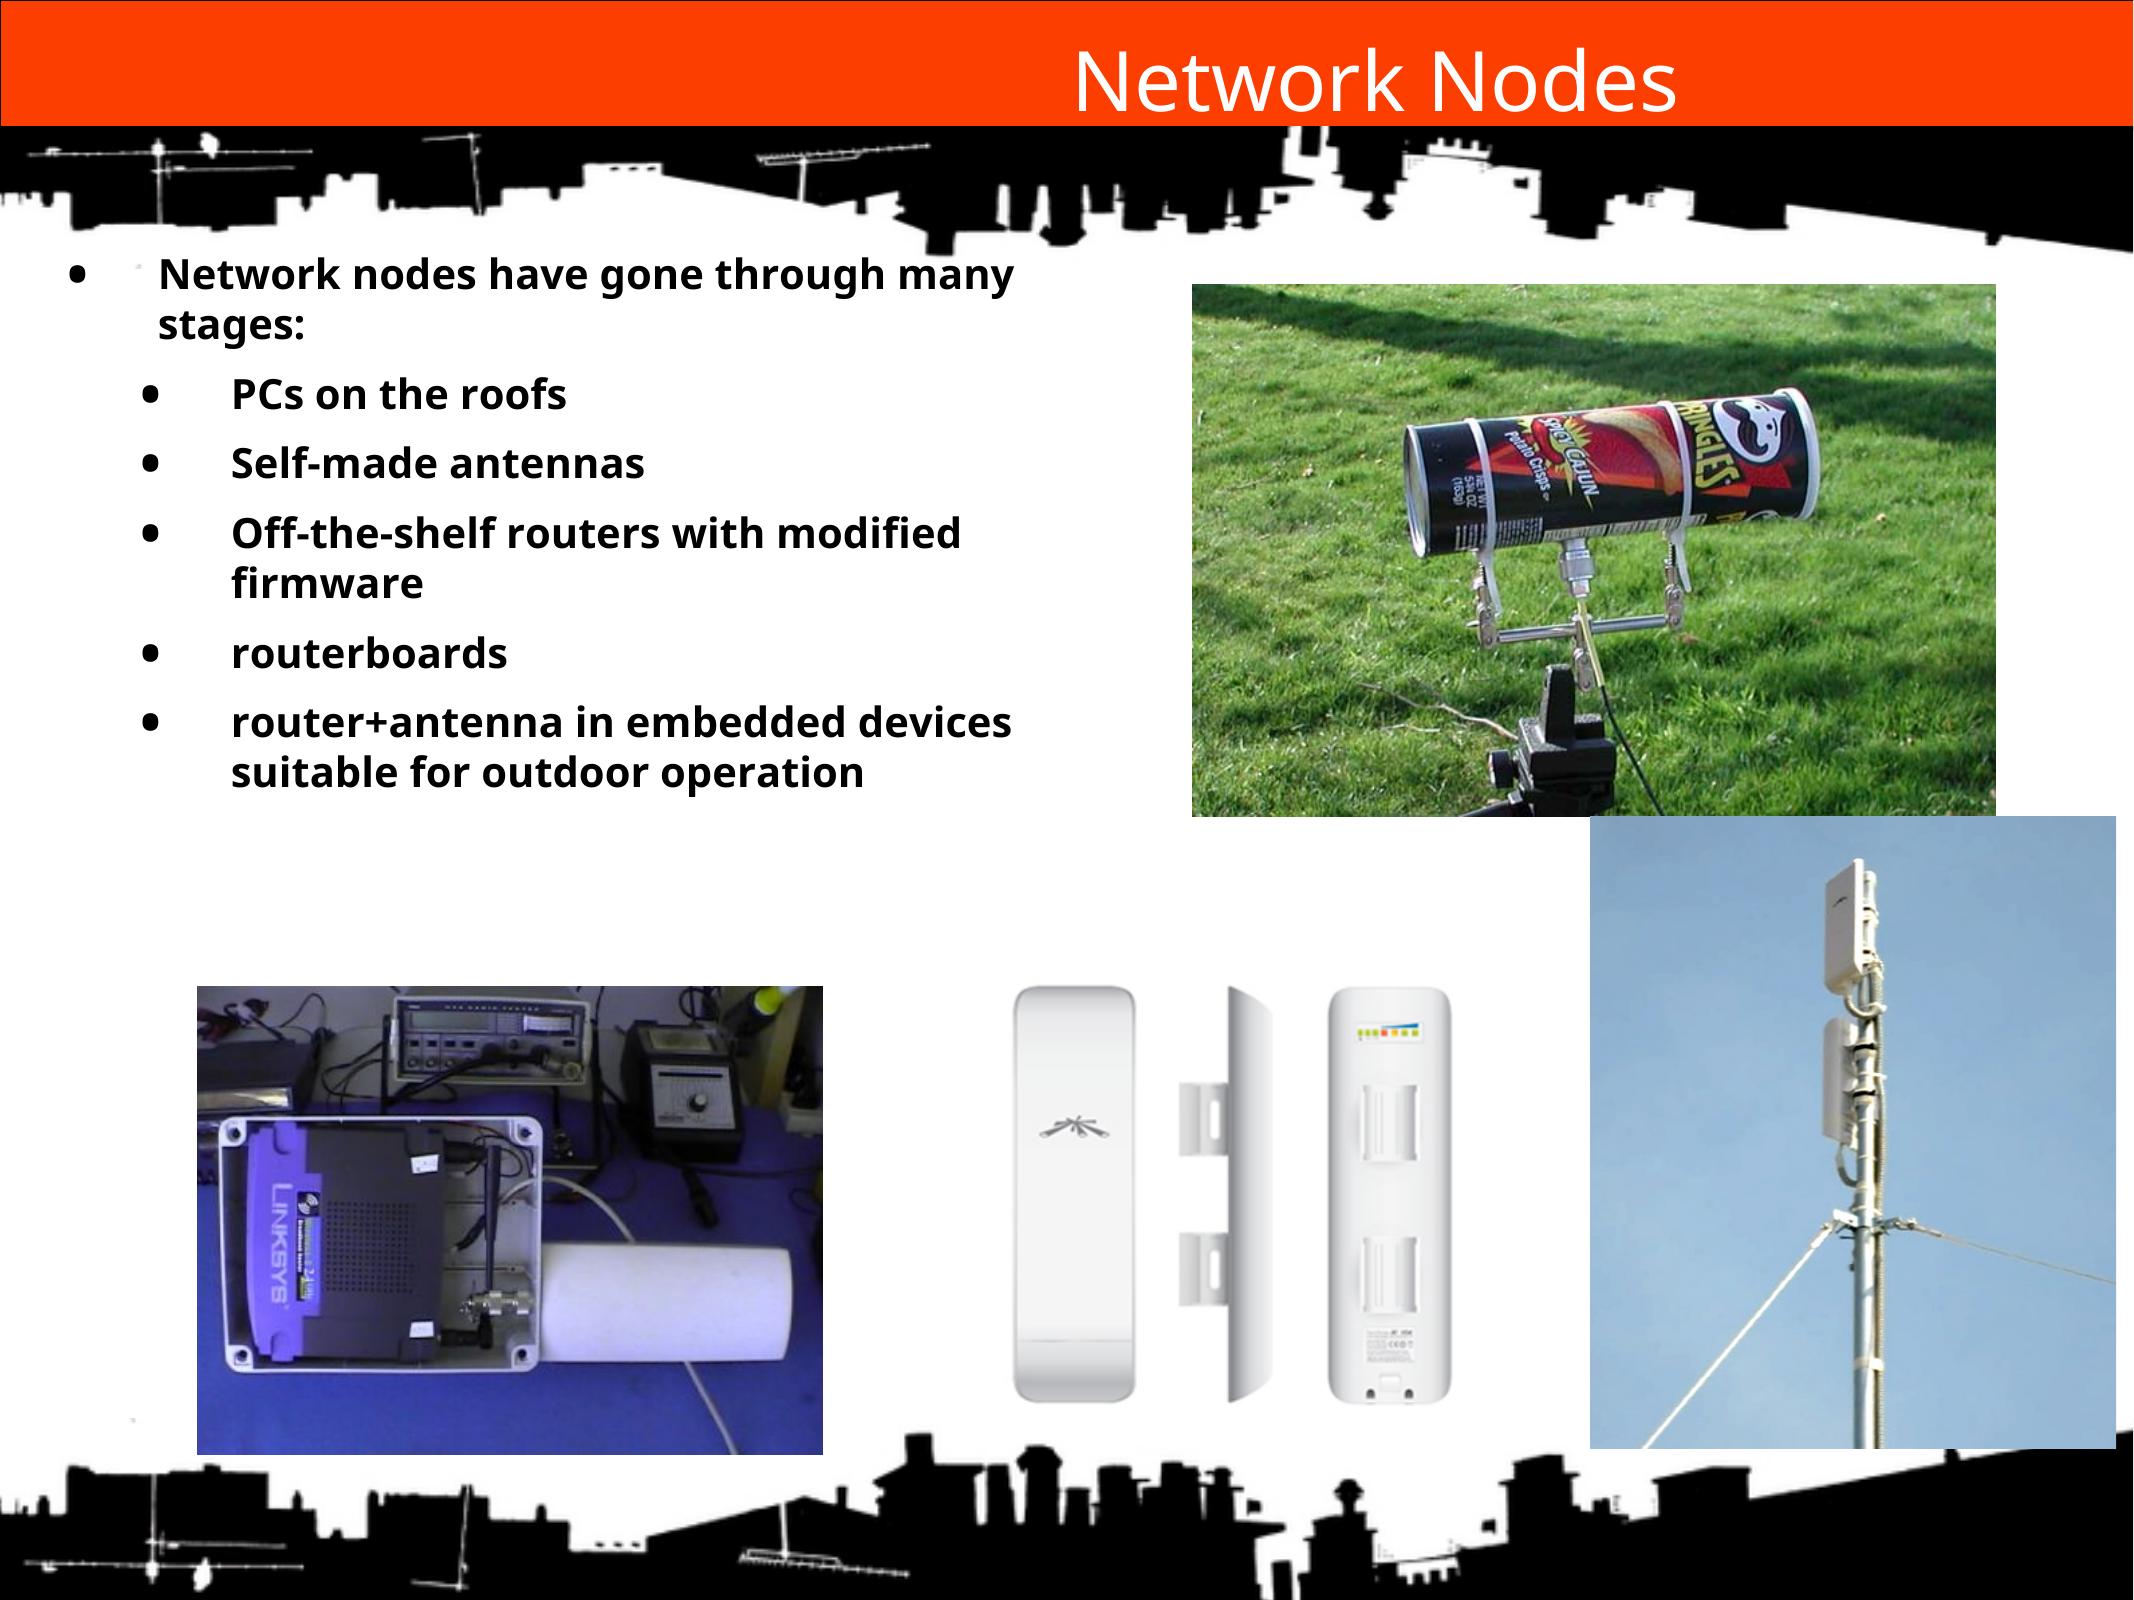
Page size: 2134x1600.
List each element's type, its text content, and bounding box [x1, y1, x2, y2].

title Network Nodes [700, 16, 2051, 139]
list Network nodes have gone through many stages: PCs on the roofs Self-made antennas Off-the-shelf routers with modified firmware routerboards router+antenna in embedded devices suitable for outdoor operation [0, 240, 1085, 854]
picture [0, 284, 2134, 1600]
picture [0, 126, 2134, 269]
